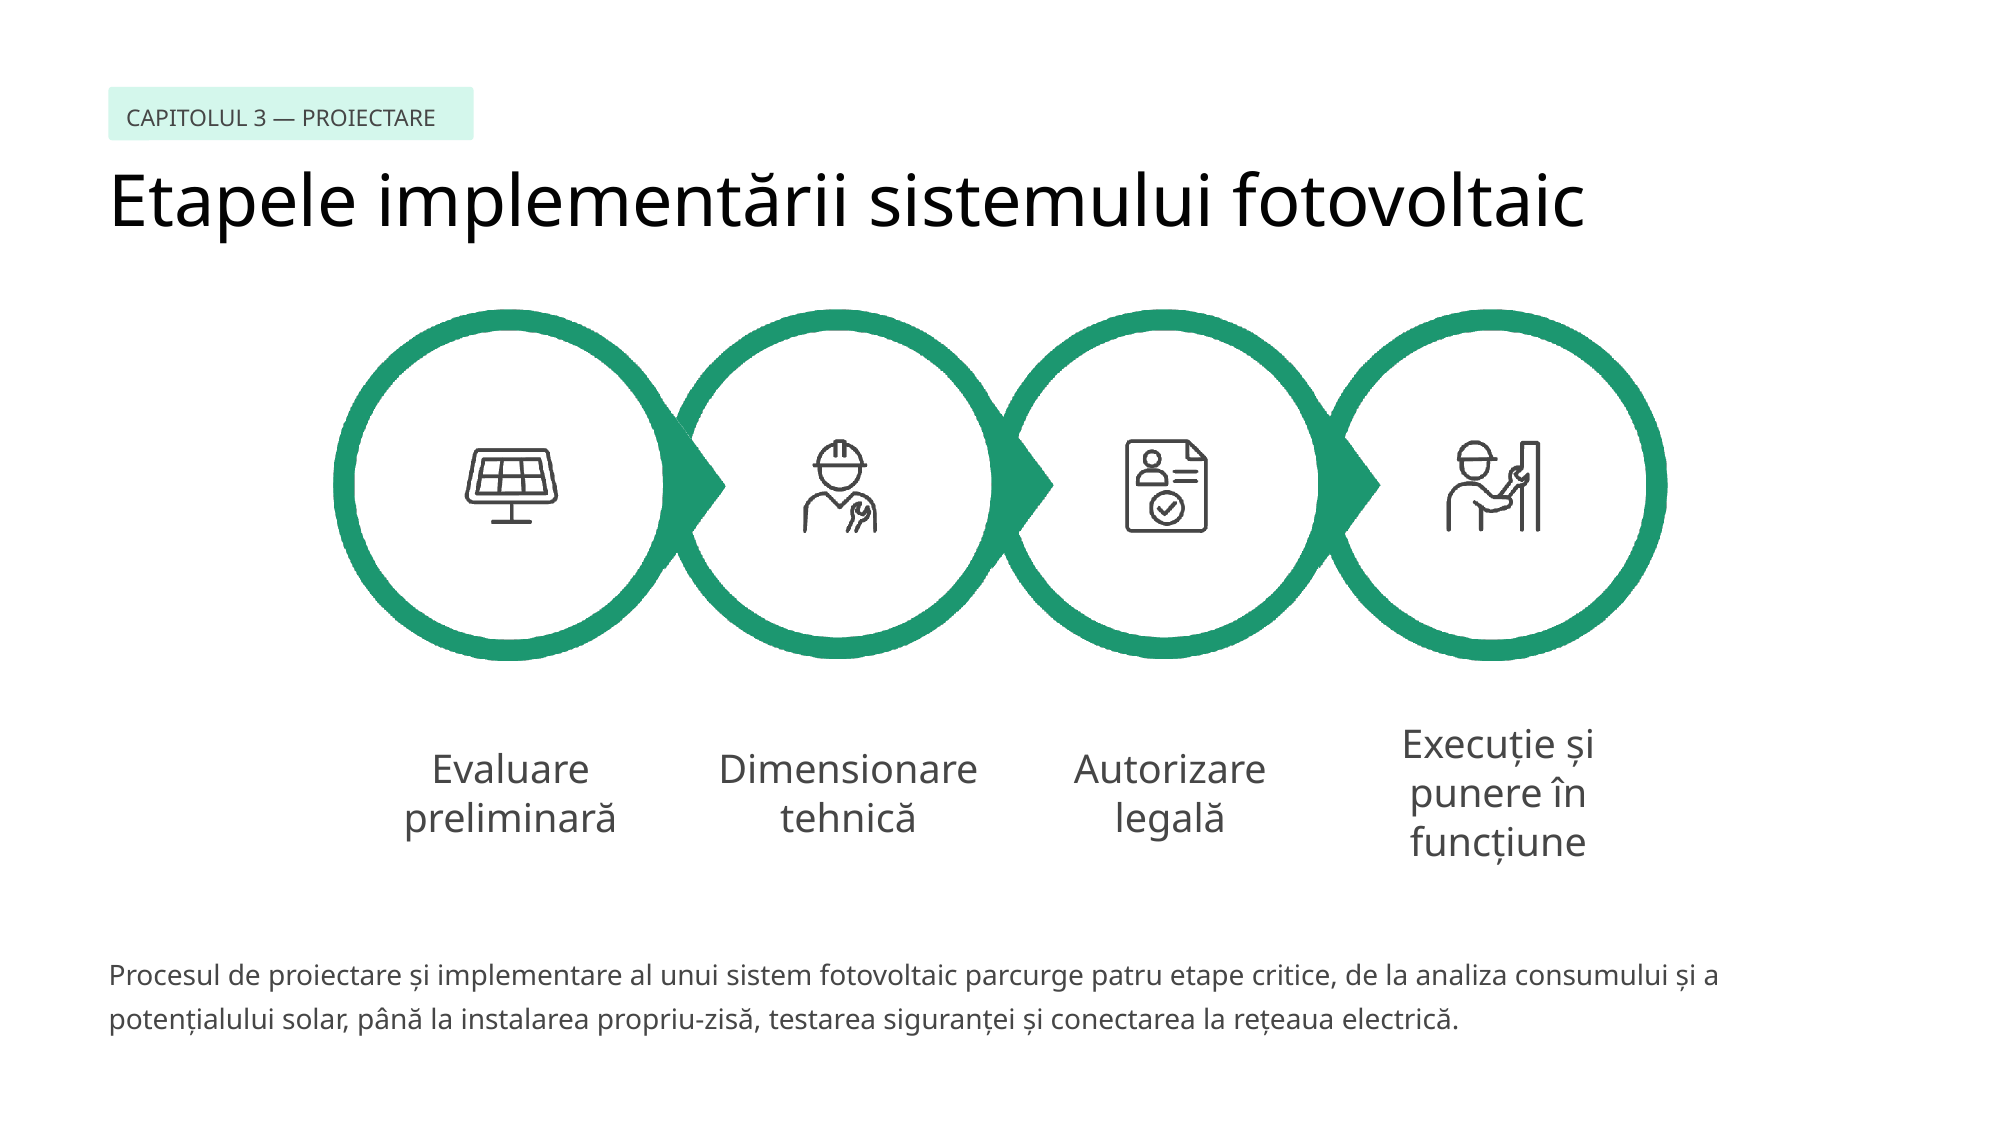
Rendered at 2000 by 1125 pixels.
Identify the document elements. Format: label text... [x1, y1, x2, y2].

text_box Dimensionare tehnică [703, 741, 994, 842]
text_box Autorizare legală [1040, 741, 1301, 842]
text_box CAPITOLUL 3 — PROIECTARE [125, 95, 557, 132]
text_box Procesul de proiectare și implementare al unui sistem fotovoltaic parcurge patru etape critice, de la analiza consumului și a potențialului solar, până la instalarea propriu-zisă, testarea siguranței și conectarea la rețeaua electrică. [108, 948, 1892, 1039]
text_box Execuție și punere în funcțiune [1368, 716, 1629, 867]
text_box Evaluare preliminară [380, 741, 641, 842]
text_box Etapele implementării sistemului fotovoltaic [108, 151, 1750, 242]
picture [306, 282, 1694, 918]
text_box [108, 86, 474, 141]
